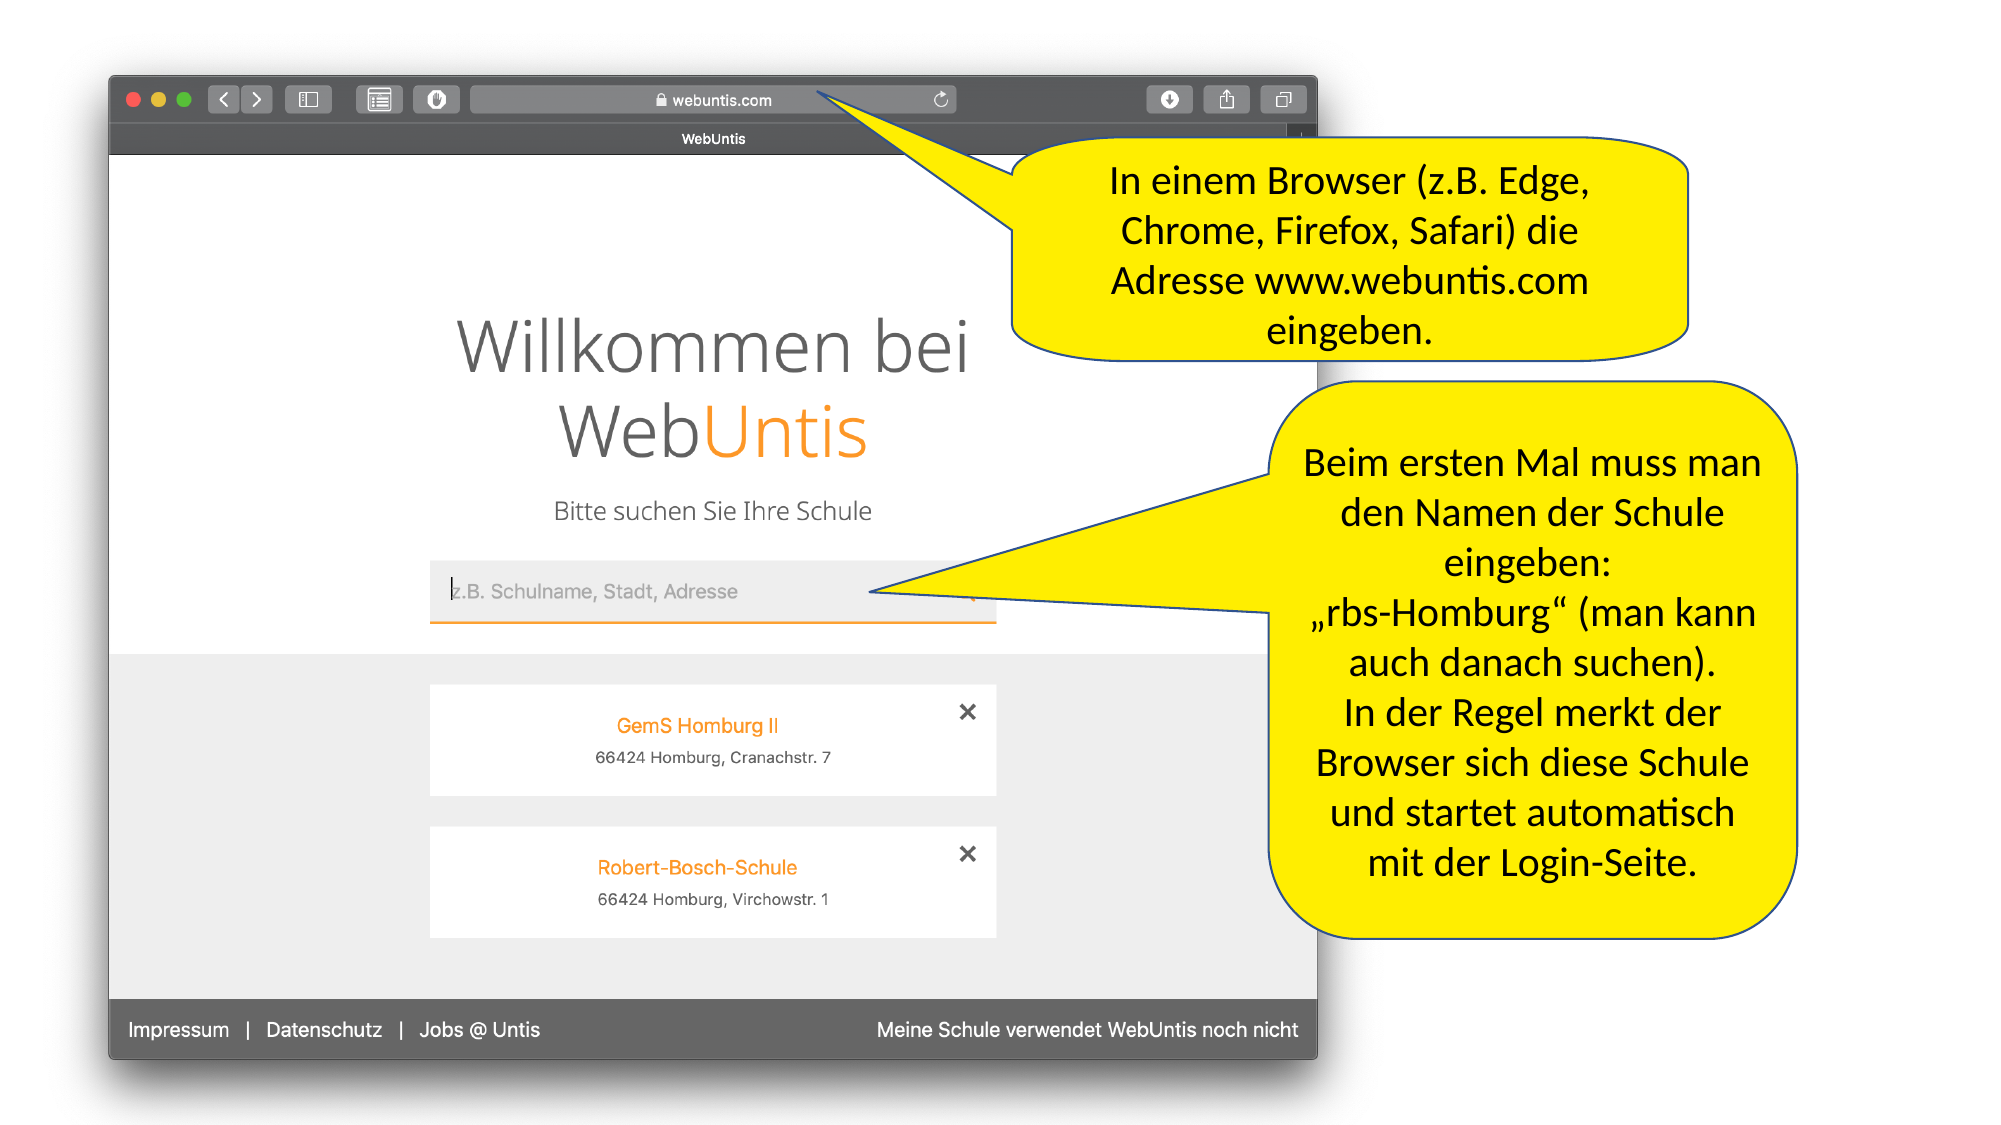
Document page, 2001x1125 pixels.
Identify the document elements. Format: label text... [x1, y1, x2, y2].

text_box In einem Browser (z.B. Edge, Chrome, Firefox, Safari) die Adresse www.webuntis.com eingeben. [816, 91, 1689, 362]
picture [38, 27, 1388, 1125]
text_box Beim ersten Mal muss man den Namen der Schule eingeben: „rbs-Homburg“ (man kann auch danach suchen). In der Regel merkt der Browser sich diese Schule und startet automatisch mit der Login-Seite. [868, 381, 1798, 939]
